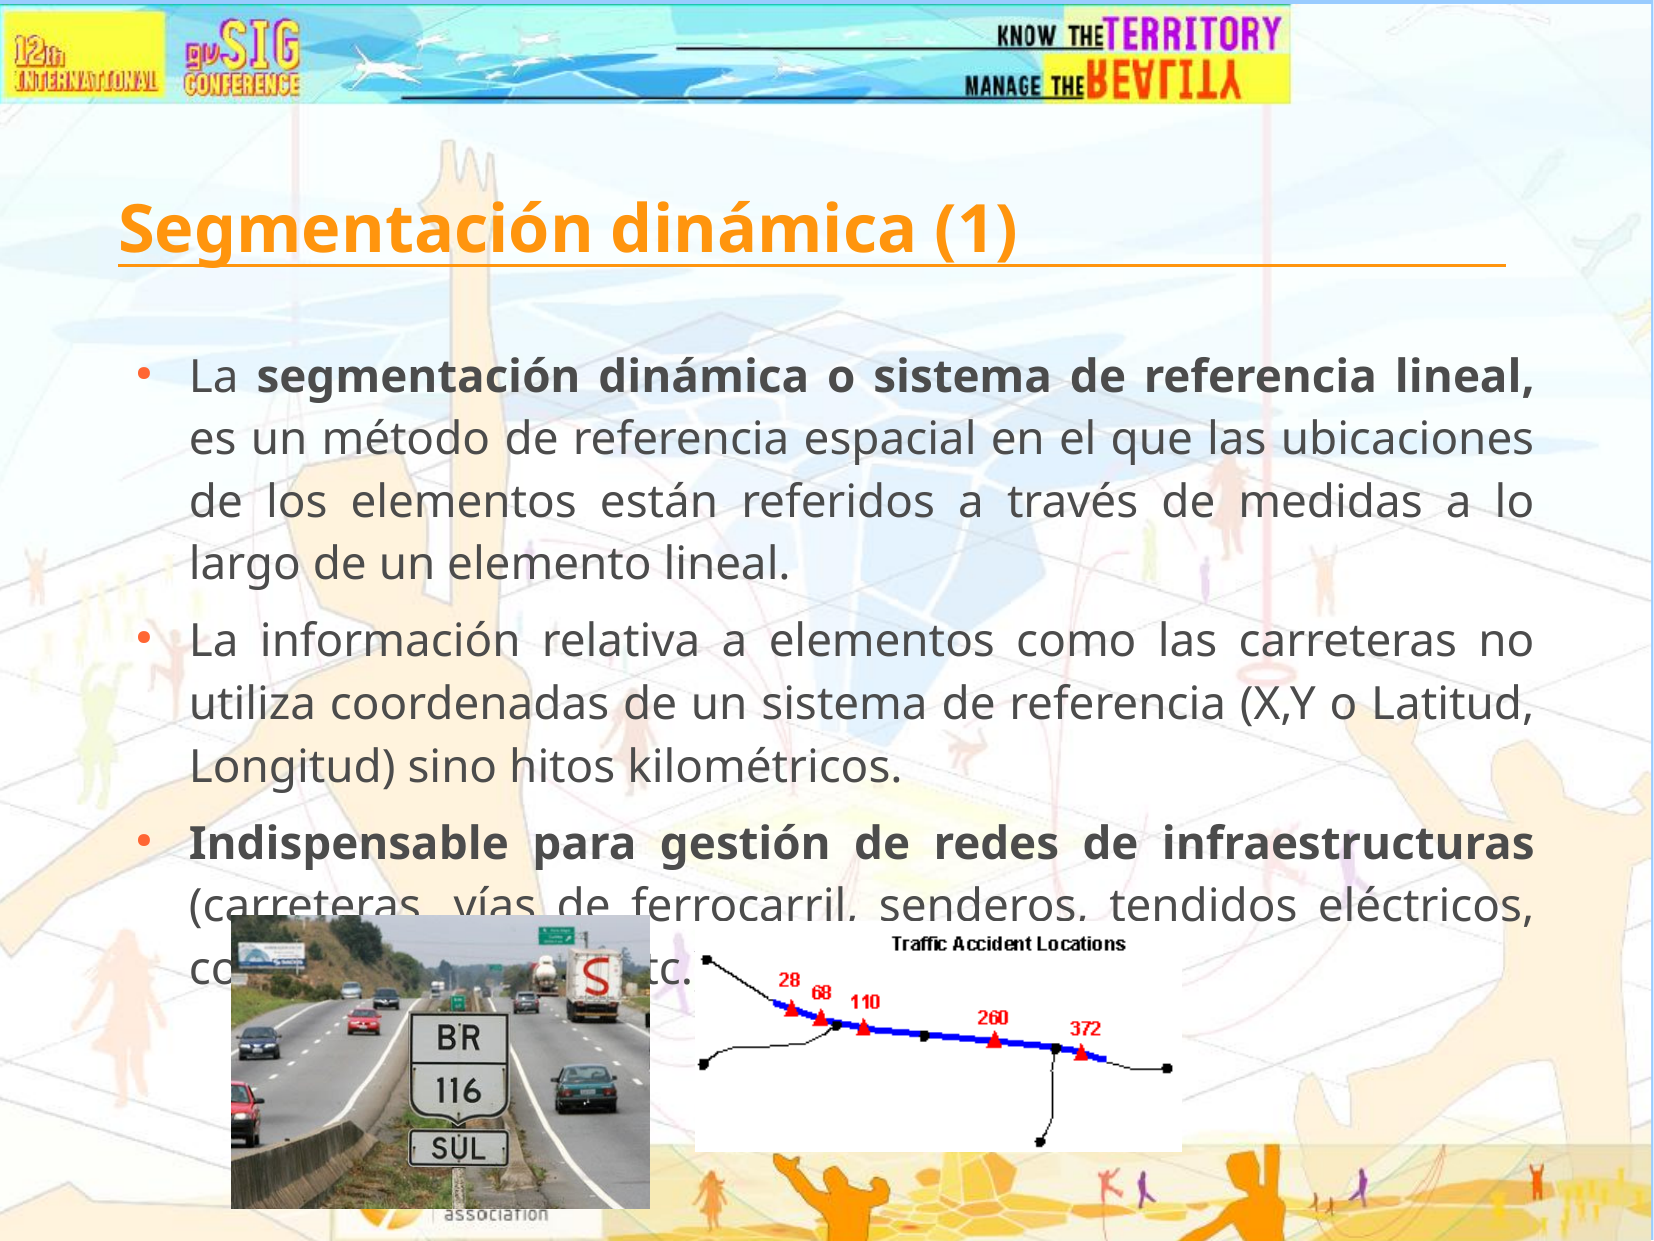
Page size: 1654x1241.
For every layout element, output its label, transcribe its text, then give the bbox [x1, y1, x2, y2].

title Segmentación dinámica (1) [118, 177, 1607, 276]
list La segmentación dinámica o sistema de referencia lineal, es un método de referencia espacial en el que las ubicaciones de los elementos están referidos a través de medidas a lo largo de un elemento lineal. La información relativa a elementos como las carreteras no utiliza coordenadas de un sistema de referencia (X,Y o Latitud, Longitud) sino hitos kilométricos. Indispensable para gestión de redes de infraestructuras (carreteras, vías de ferrocarril, senderos, tendidos eléctricos, corrientes de agua, etc.). [118, 265, 1536, 899]
picture [0, 4, 1652, 1241]
